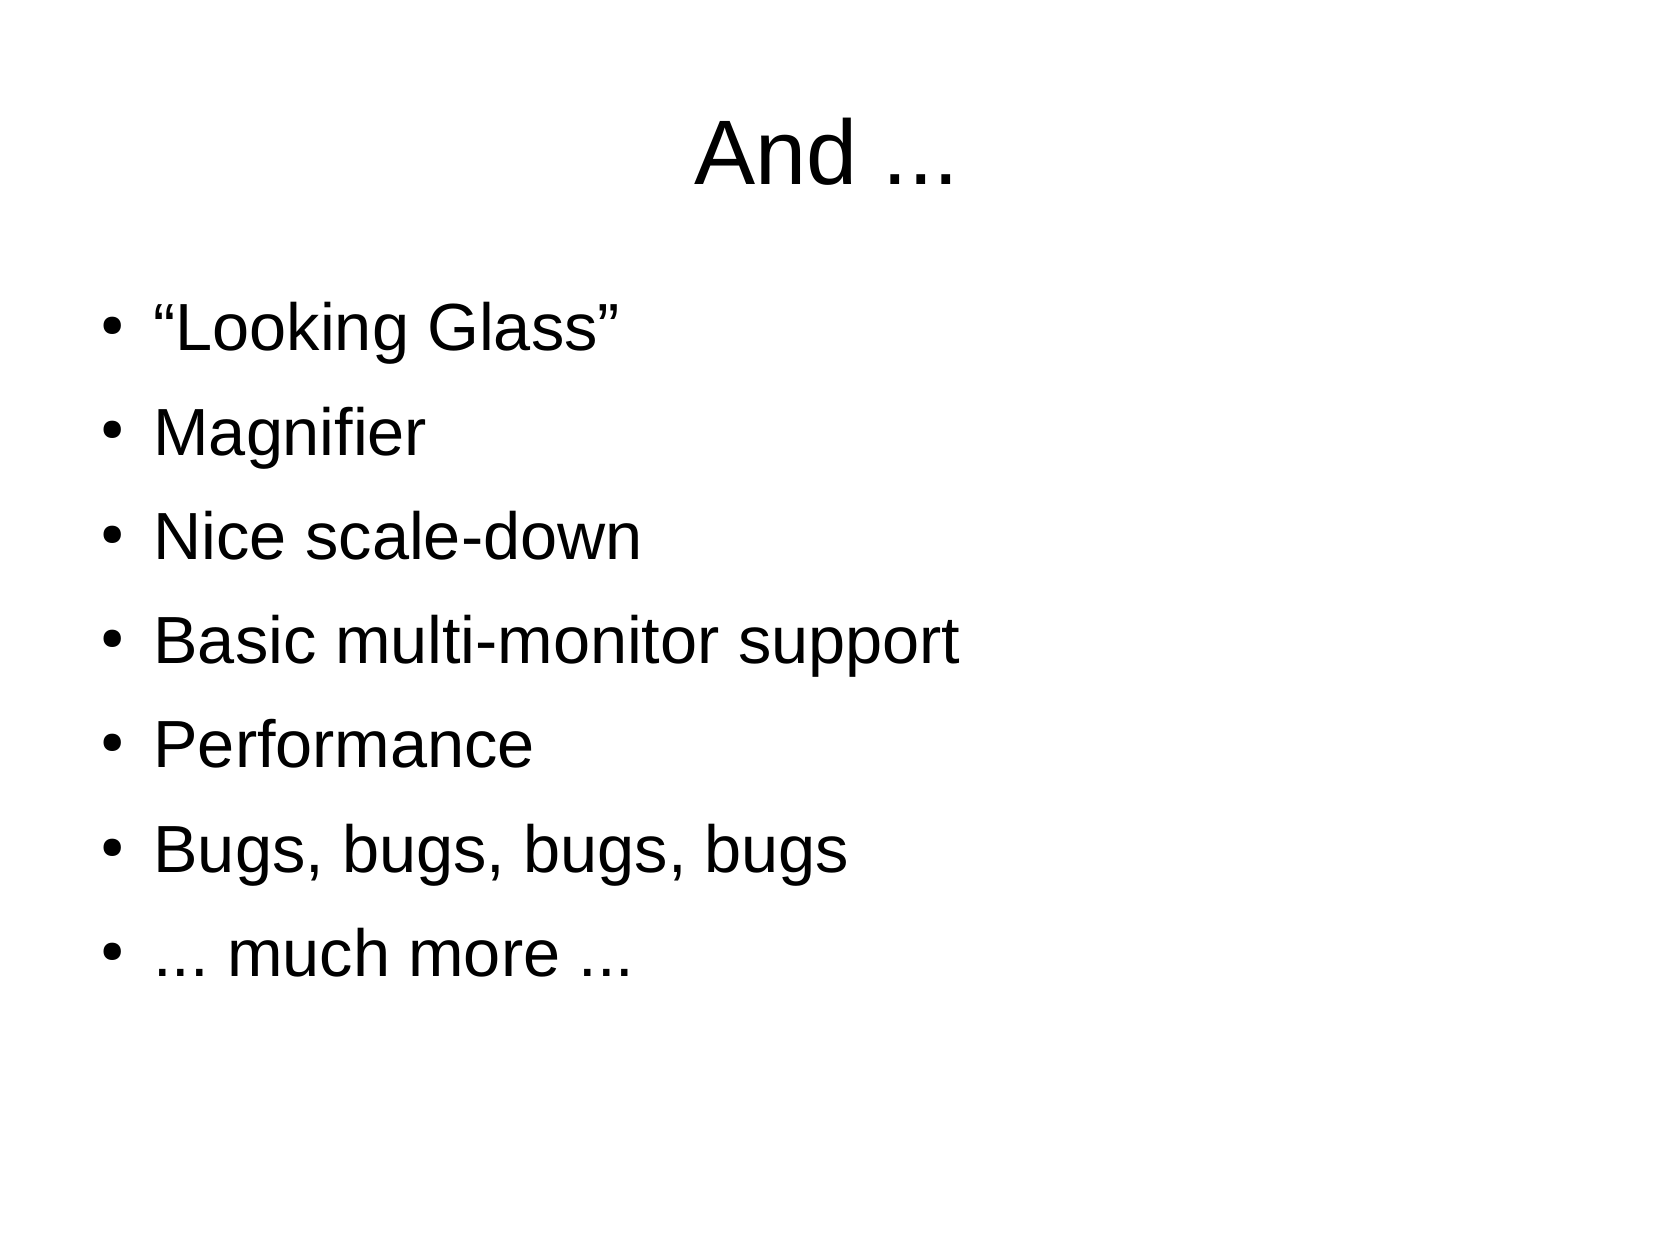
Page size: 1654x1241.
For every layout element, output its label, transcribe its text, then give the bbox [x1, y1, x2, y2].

title And ... [82, 49, 1571, 257]
list “Looking Glass” Magnifier Nice scale-down Basic multi-monitor support Performance Bugs, bugs, bugs, bugs ... much more ... [82, 290, 1571, 1094]
